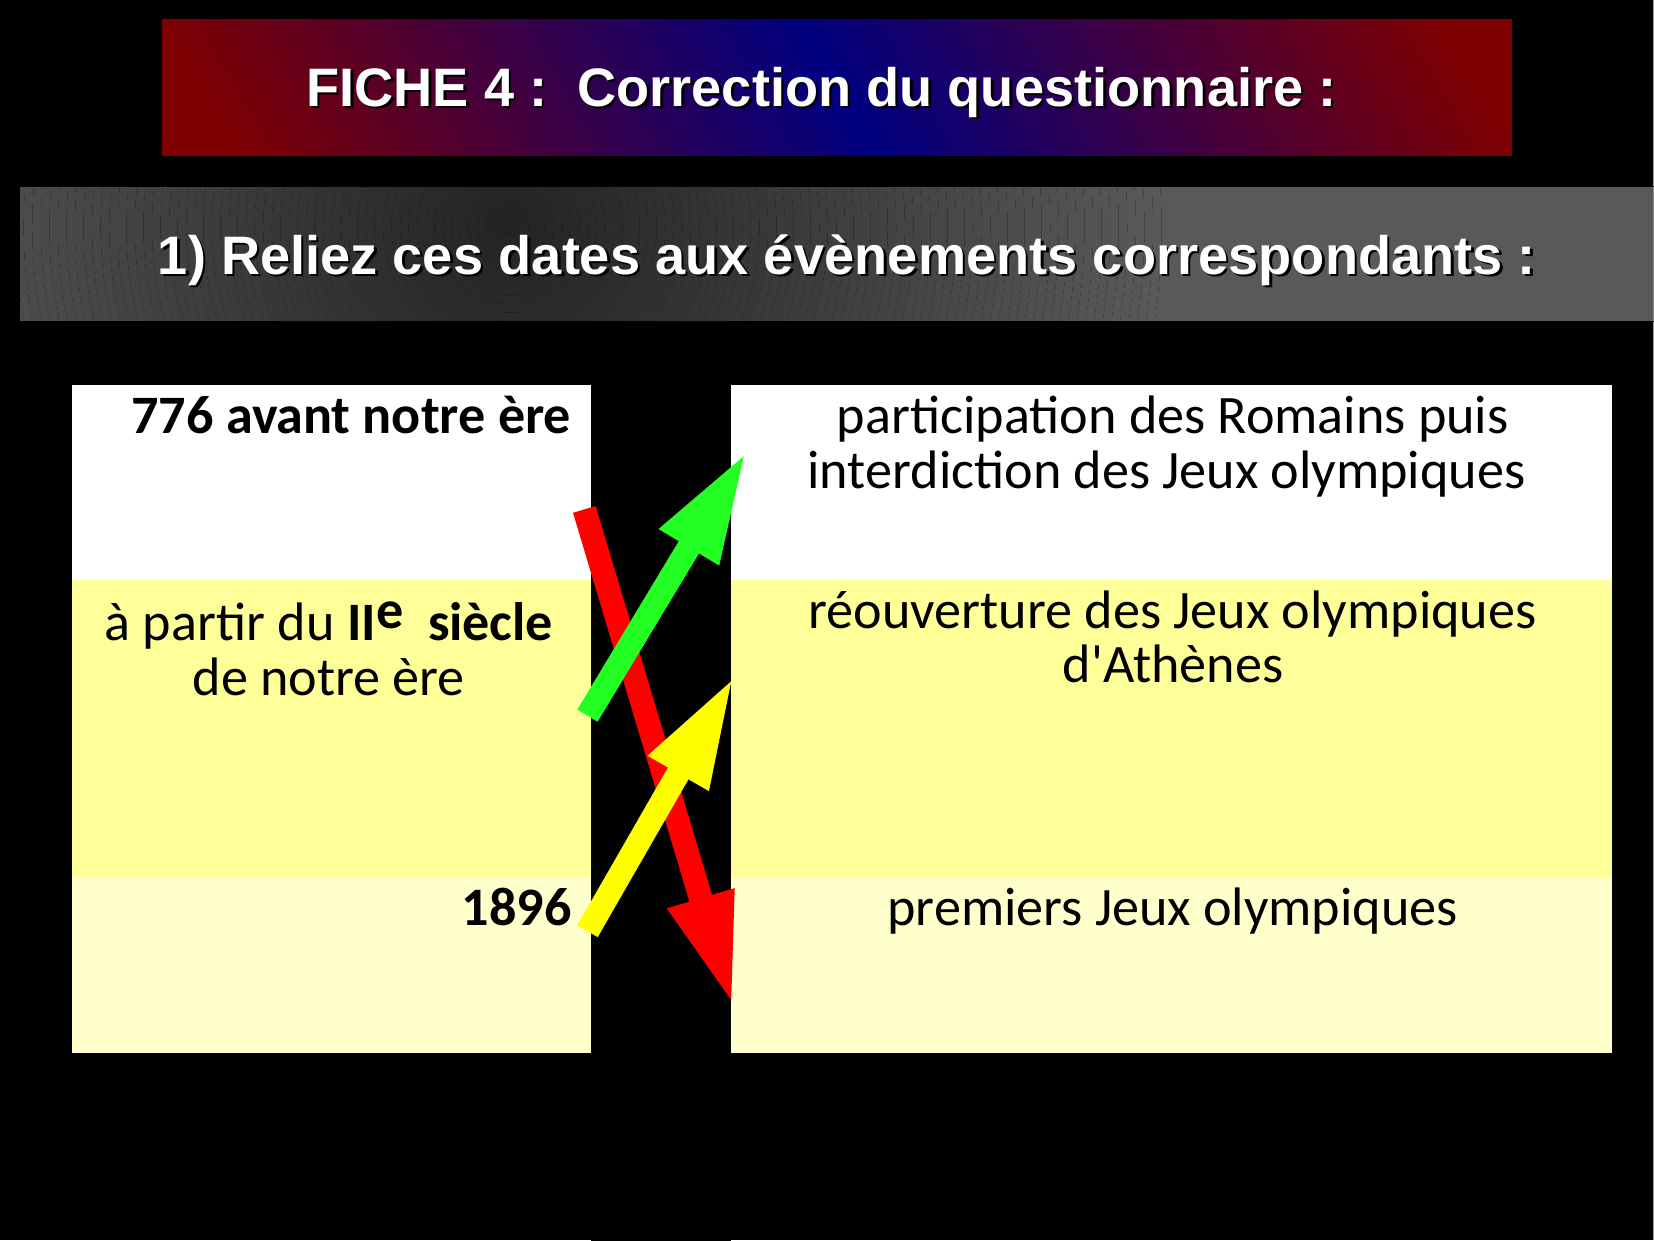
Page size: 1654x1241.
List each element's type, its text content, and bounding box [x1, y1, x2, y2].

table_header 776 avant notre ère [72, 385, 586, 580]
table_cell à partir du IIe siècle de notre ère [72, 580, 586, 877]
table_cell 1896 [72, 877, 586, 1053]
text_box 1) Reliez ces dates aux évènements correspondants : [19, 186, 1654, 322]
table_header participation des Romains puis interdiction des Jeux olympiques [734, 385, 1612, 580]
table_cell [586, 580, 603, 877]
table_cell [719, 580, 734, 877]
table_cell [719, 877, 734, 1053]
table_cell [586, 877, 603, 1053]
text_box [603, 359, 719, 1241]
table_header [719, 385, 734, 580]
table_header [586, 385, 603, 580]
table_cell premiers Jeux olympiques [734, 877, 1612, 1053]
text_box FICHE 4 : Correction du questionnaire : [161, 18, 1513, 157]
table_cell réouverture des Jeux olympiques d'Athènes [734, 580, 1612, 877]
